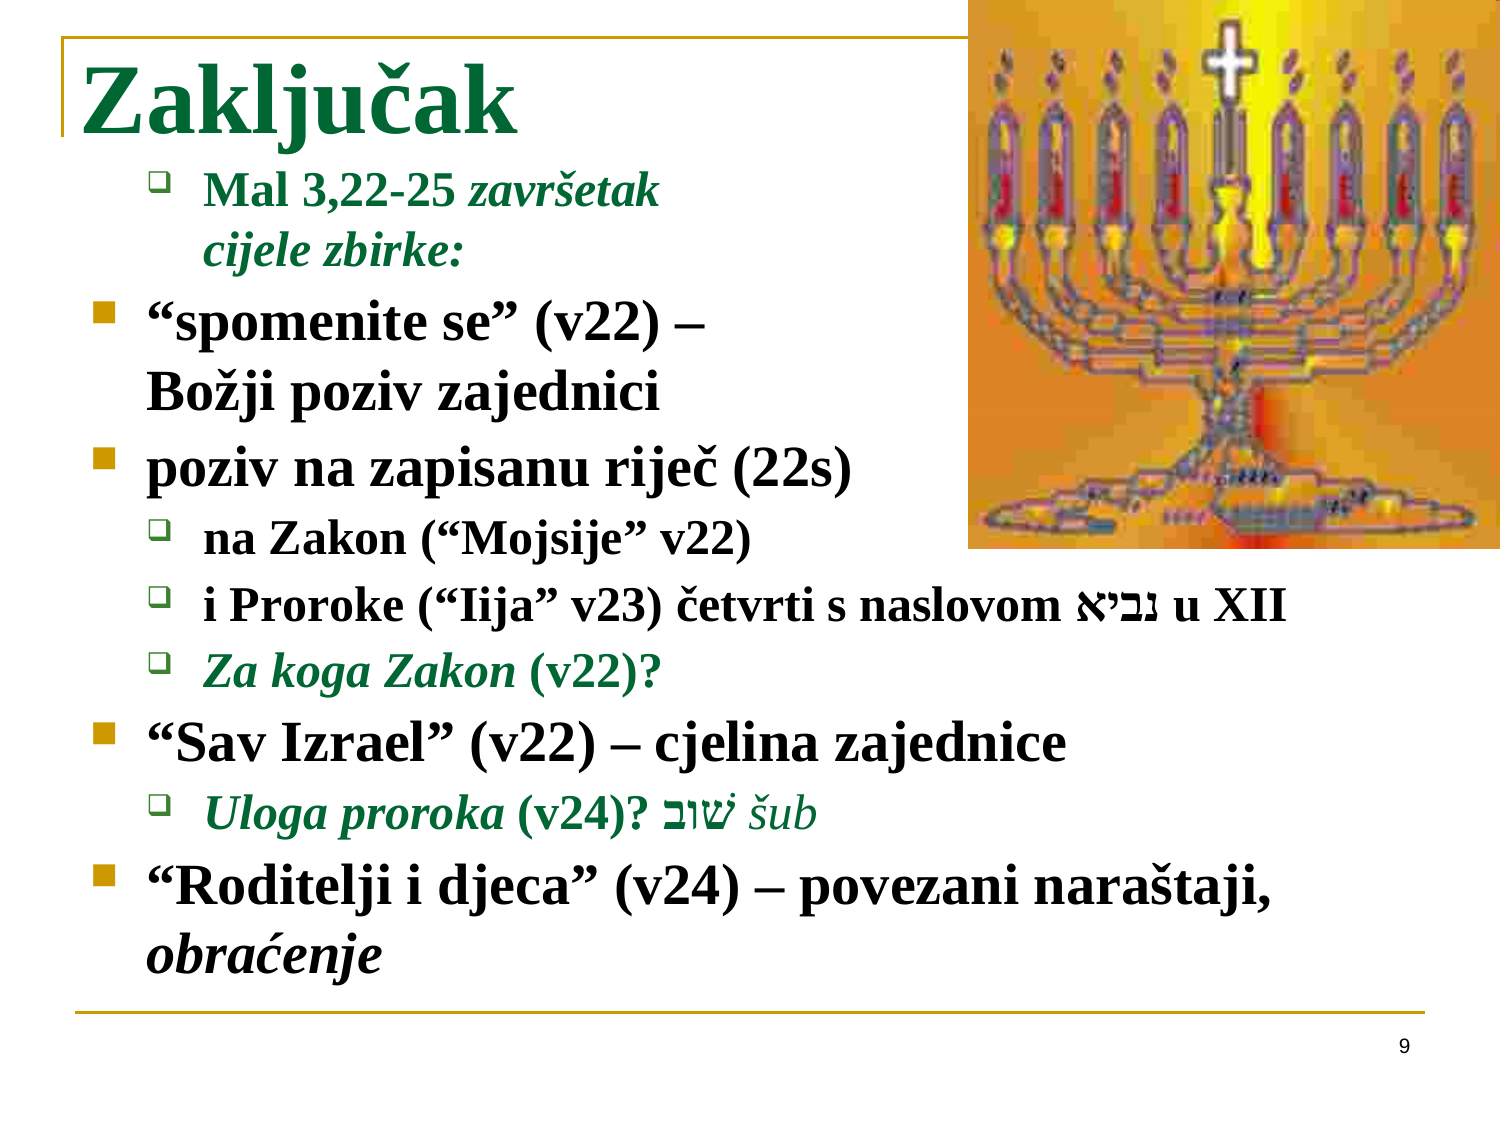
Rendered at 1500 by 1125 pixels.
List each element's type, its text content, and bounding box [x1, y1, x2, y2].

picture [968, 0, 1500, 549]
text_box <number> [1074, 1025, 1426, 1101]
title Zaključak [64, 18, 968, 161]
list Mal 3,22-25 završetak cijele zbirke: “spomenite se” (v22) – Božji poziv zajednici poziv na zapisanu riječ (22s) na Zakon (“Mojsije” v22) i Proroke (“Iija” v23) četvrti s naslovom נביא u XII Za koga Zakon (v22)? “Sav Izrael” (v22) – cjelina zajednice Uloga proroka (v24)? שׁוב šub “Roditelji i djeca” (v24) – povezani naraštaji, obraćenje [75, 148, 1426, 1006]
